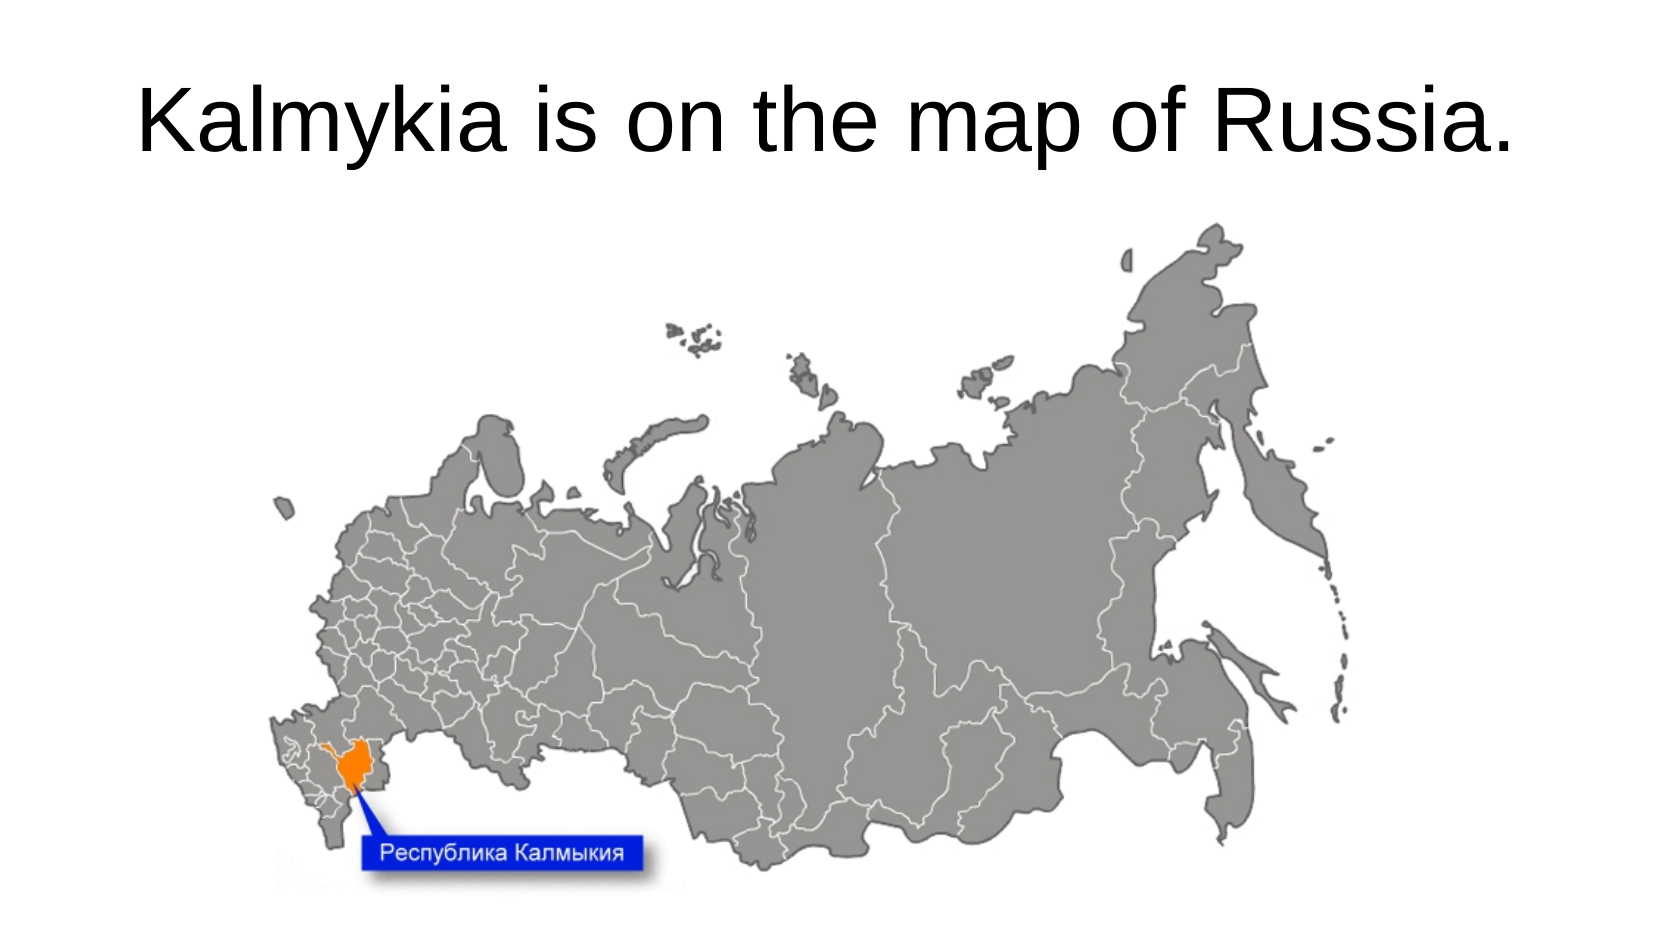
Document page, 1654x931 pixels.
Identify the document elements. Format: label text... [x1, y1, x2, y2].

picture [258, 180, 1359, 913]
title Kalmykia is on the map of Russia. [82, 37, 1571, 193]
